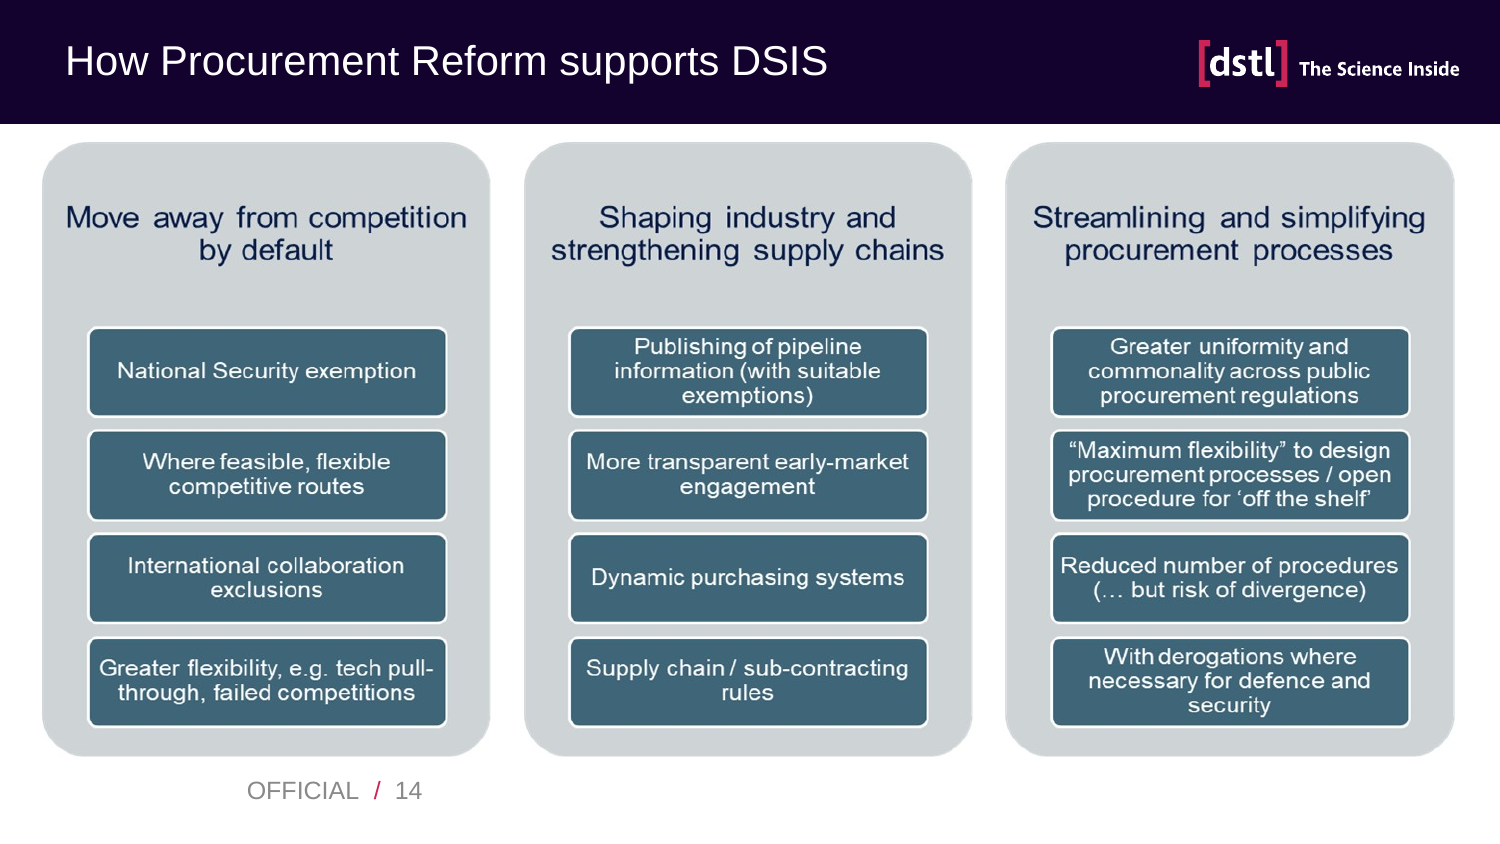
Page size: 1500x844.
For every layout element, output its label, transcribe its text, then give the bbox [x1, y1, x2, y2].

picture [42, 142, 1459, 757]
text_box OFFICIAL / 14 [232, 767, 1459, 812]
title How Procurement Reform supports DSIS [5, 8, 1129, 115]
